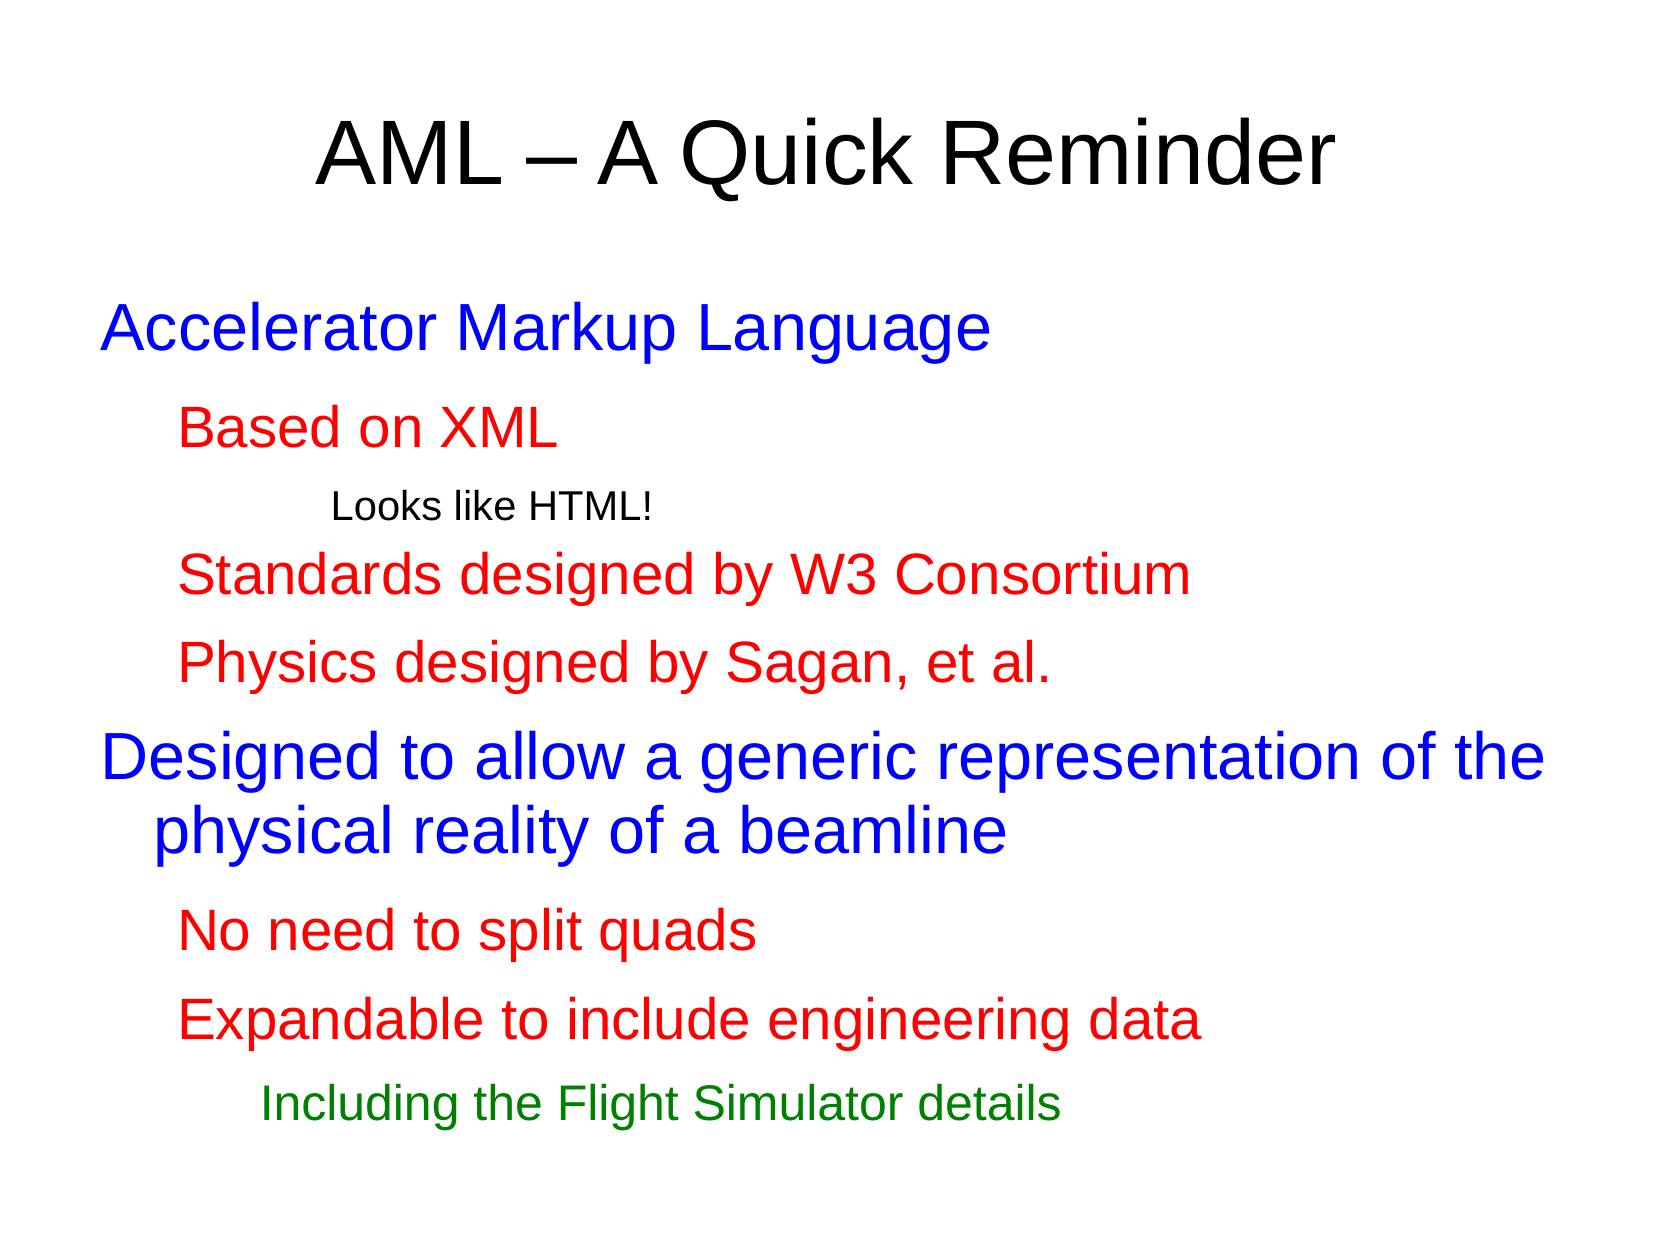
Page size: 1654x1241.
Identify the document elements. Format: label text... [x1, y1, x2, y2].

list Accelerator Markup Language Based on XML Looks like HTML! Standards designed by W3 Consortium Physics designed by Sagan, et al. Designed to allow a generic representation of the physical reality of a beamline No need to split quads Expandable to include engineering data Including the Flight Simulator details [82, 290, 1571, 1130]
title AML – A Quick Reminder [82, 49, 1571, 257]
